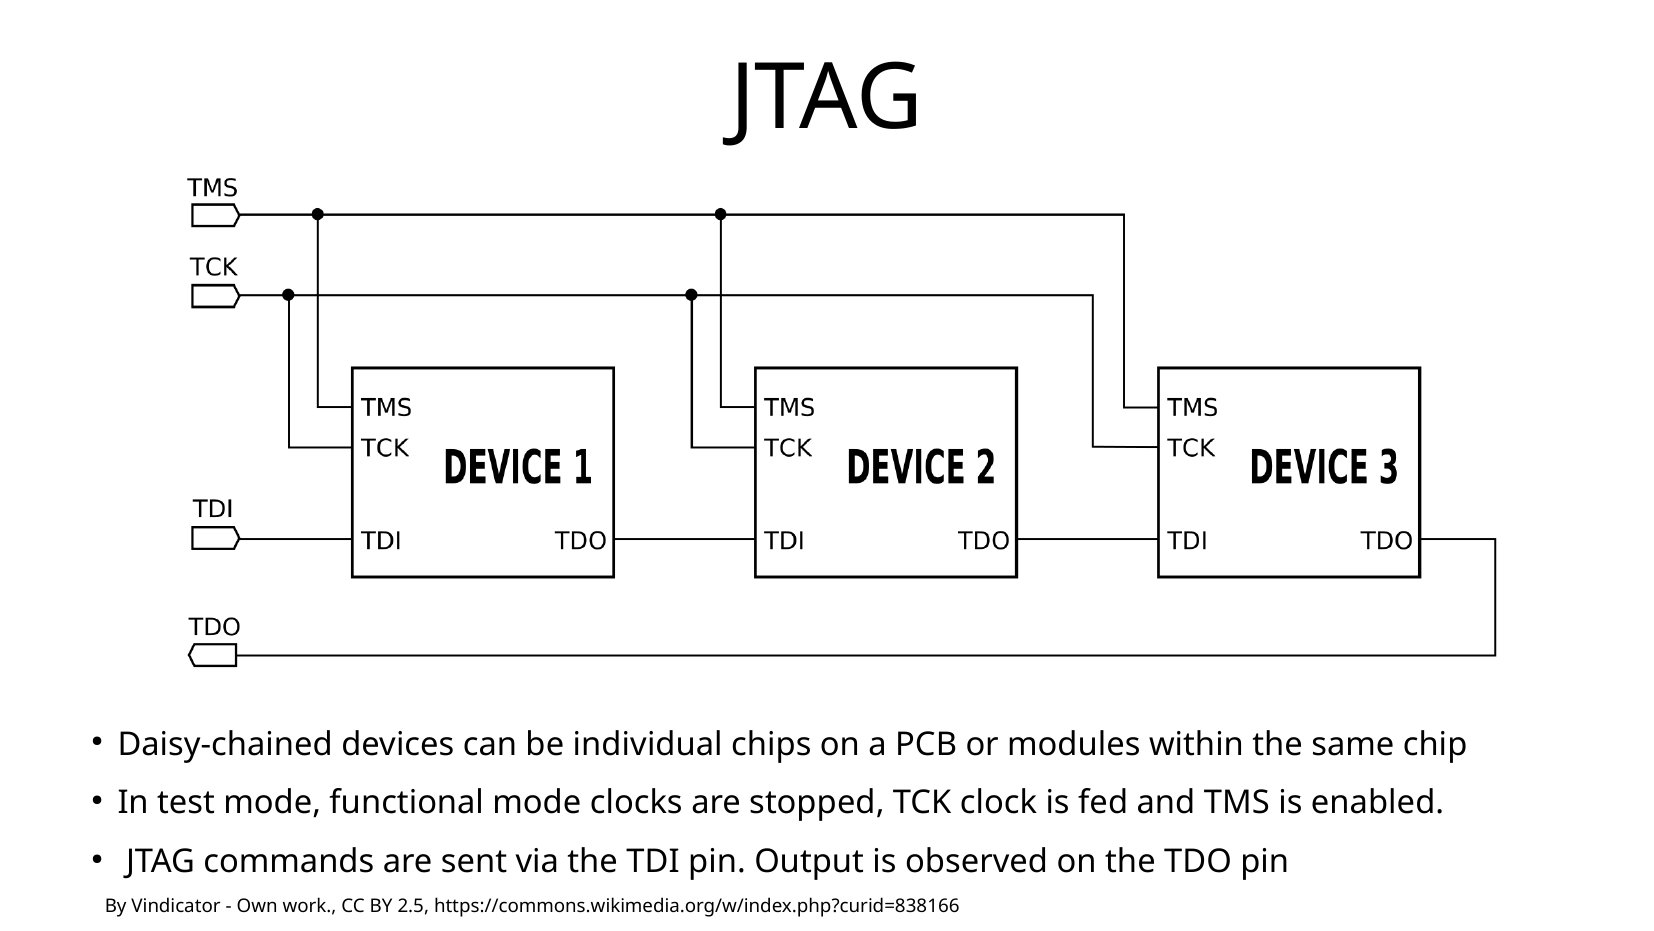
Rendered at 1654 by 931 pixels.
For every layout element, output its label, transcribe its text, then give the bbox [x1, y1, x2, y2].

title JTAG [82, 15, 1571, 171]
text_box By Vindicator - Own work., CC BY 2.5, https://commons.wikimedia.org/w/index.php?curid=838166 [90, 886, 958, 927]
picture [183, 170, 1501, 672]
list Daisy-chained devices can be individual chips on a PCB or modules within the same chip In test mode, functional mode clocks are stopped, TCK clock is fed and TMS is enabled. JTAG commands are sent via the TDI pin. Output is observed on the TDO pin [82, 720, 1571, 886]
